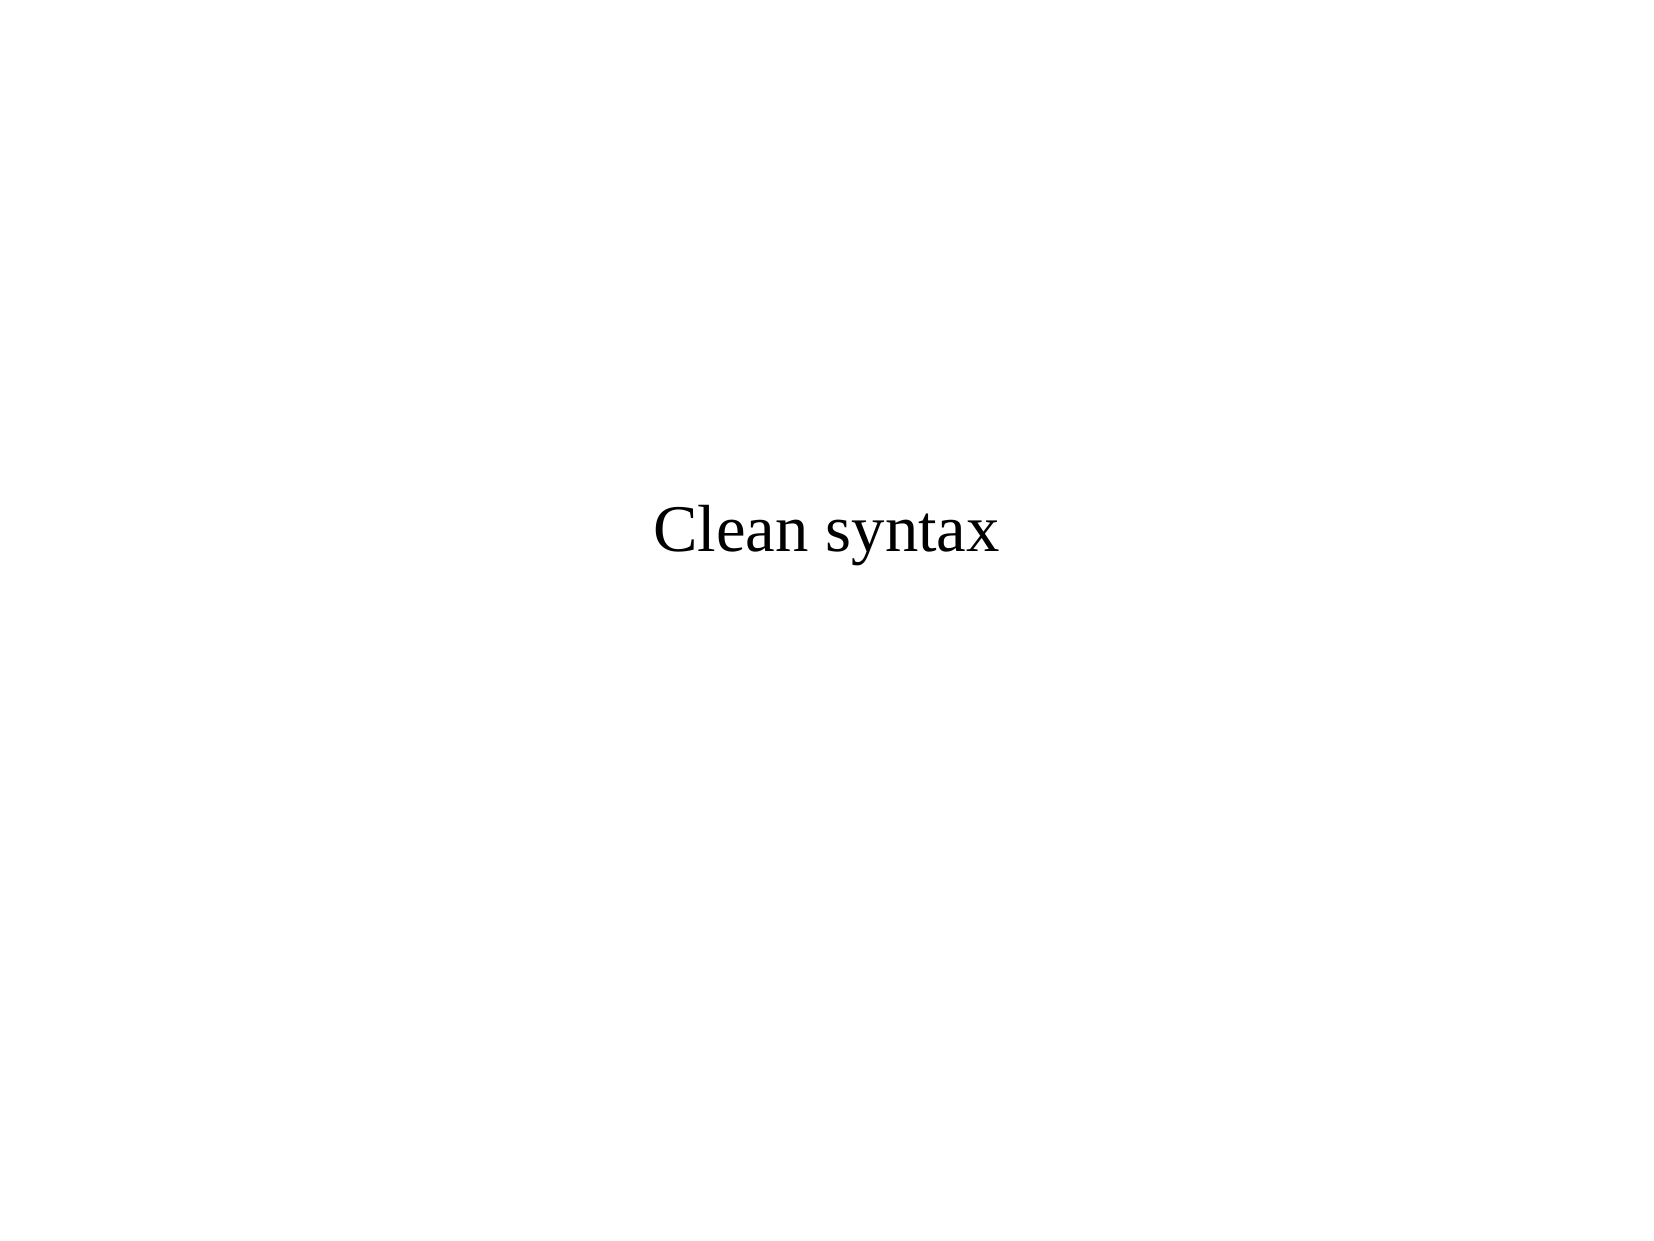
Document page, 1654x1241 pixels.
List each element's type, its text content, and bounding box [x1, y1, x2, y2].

subtitle Clean syntax [82, 49, 1571, 1010]
